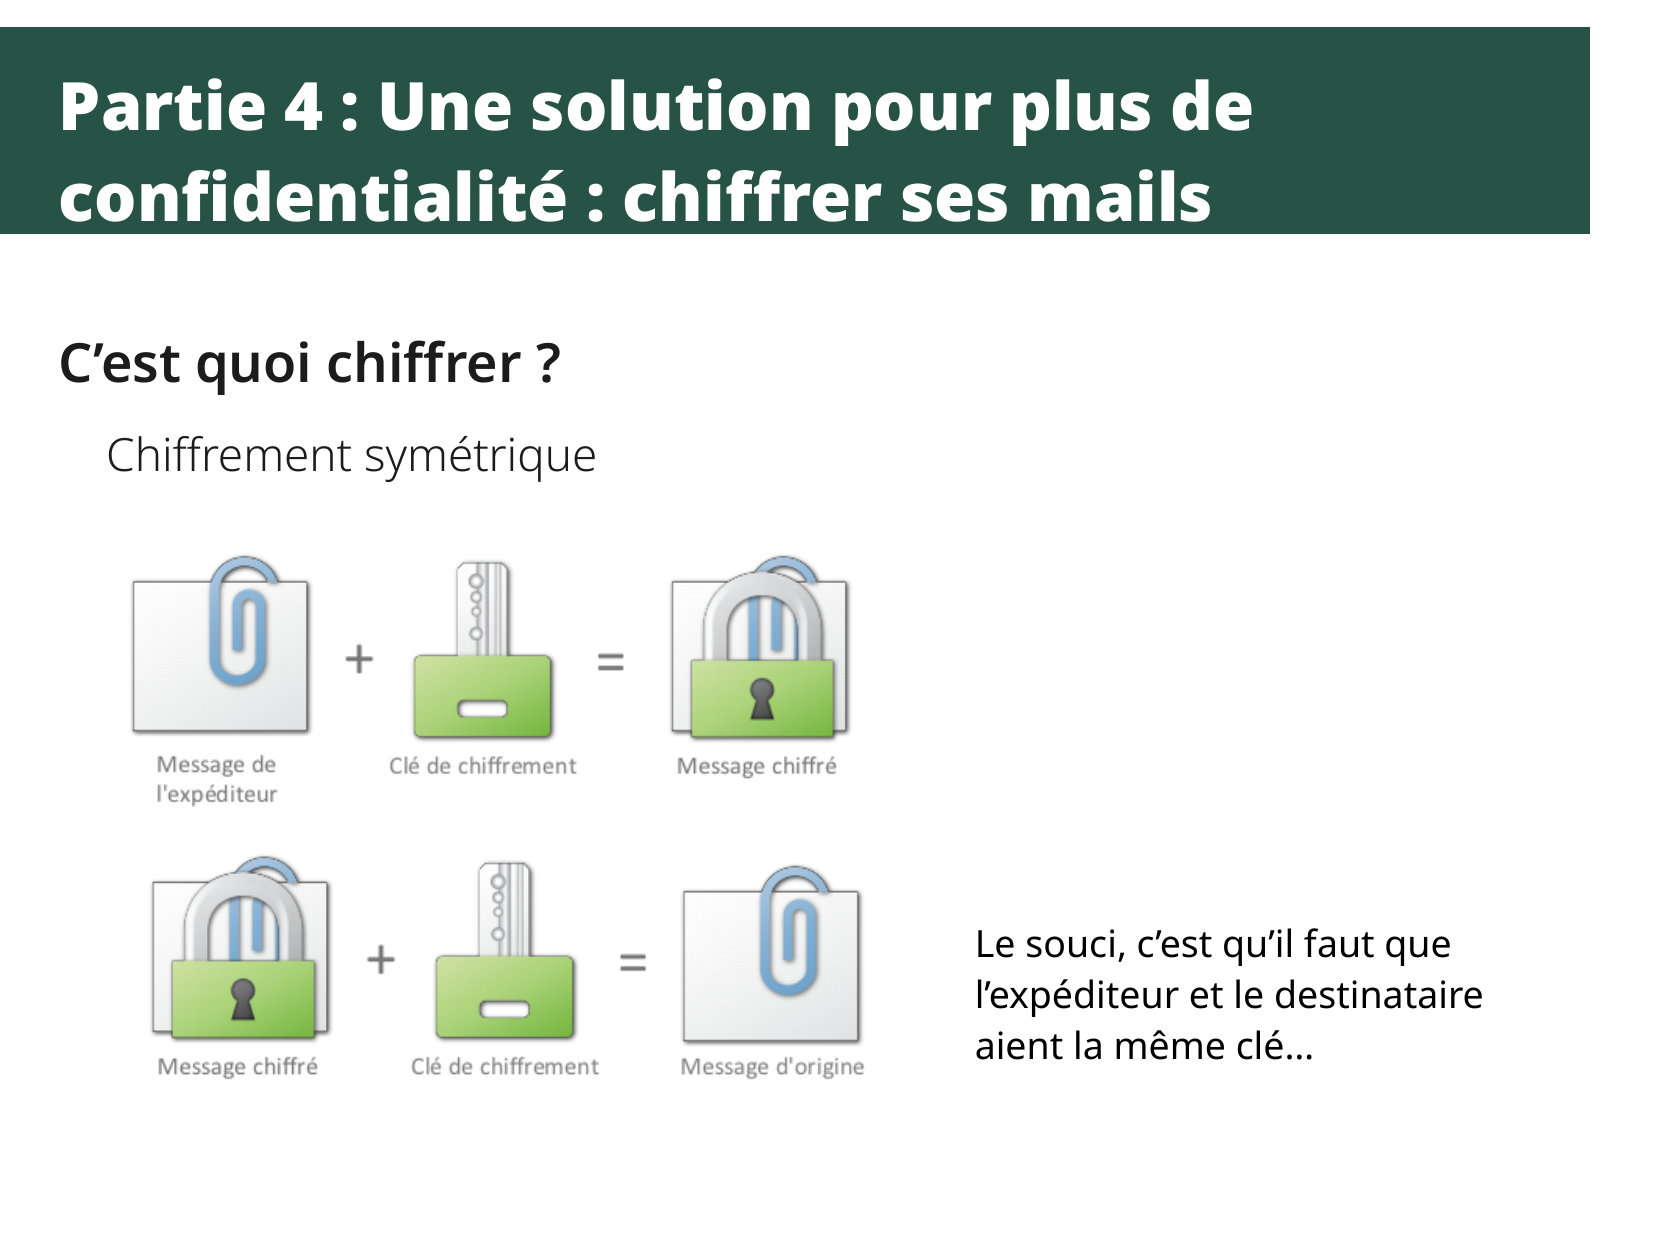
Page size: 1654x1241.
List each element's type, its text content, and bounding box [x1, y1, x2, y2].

picture [123, 827, 895, 1109]
list C’est quoi chiffrer ? Chiffrement symétrique [59, 324, 1565, 1156]
picture [105, 525, 897, 824]
text_box Le souci, c’est qu’il faut que l’expéditeur et le destinataire aient la même clé… [960, 909, 1565, 1056]
title Partie 4 : Une solution pour plus de confidentialité : chiffrer ses mails [59, 59, 1595, 207]
